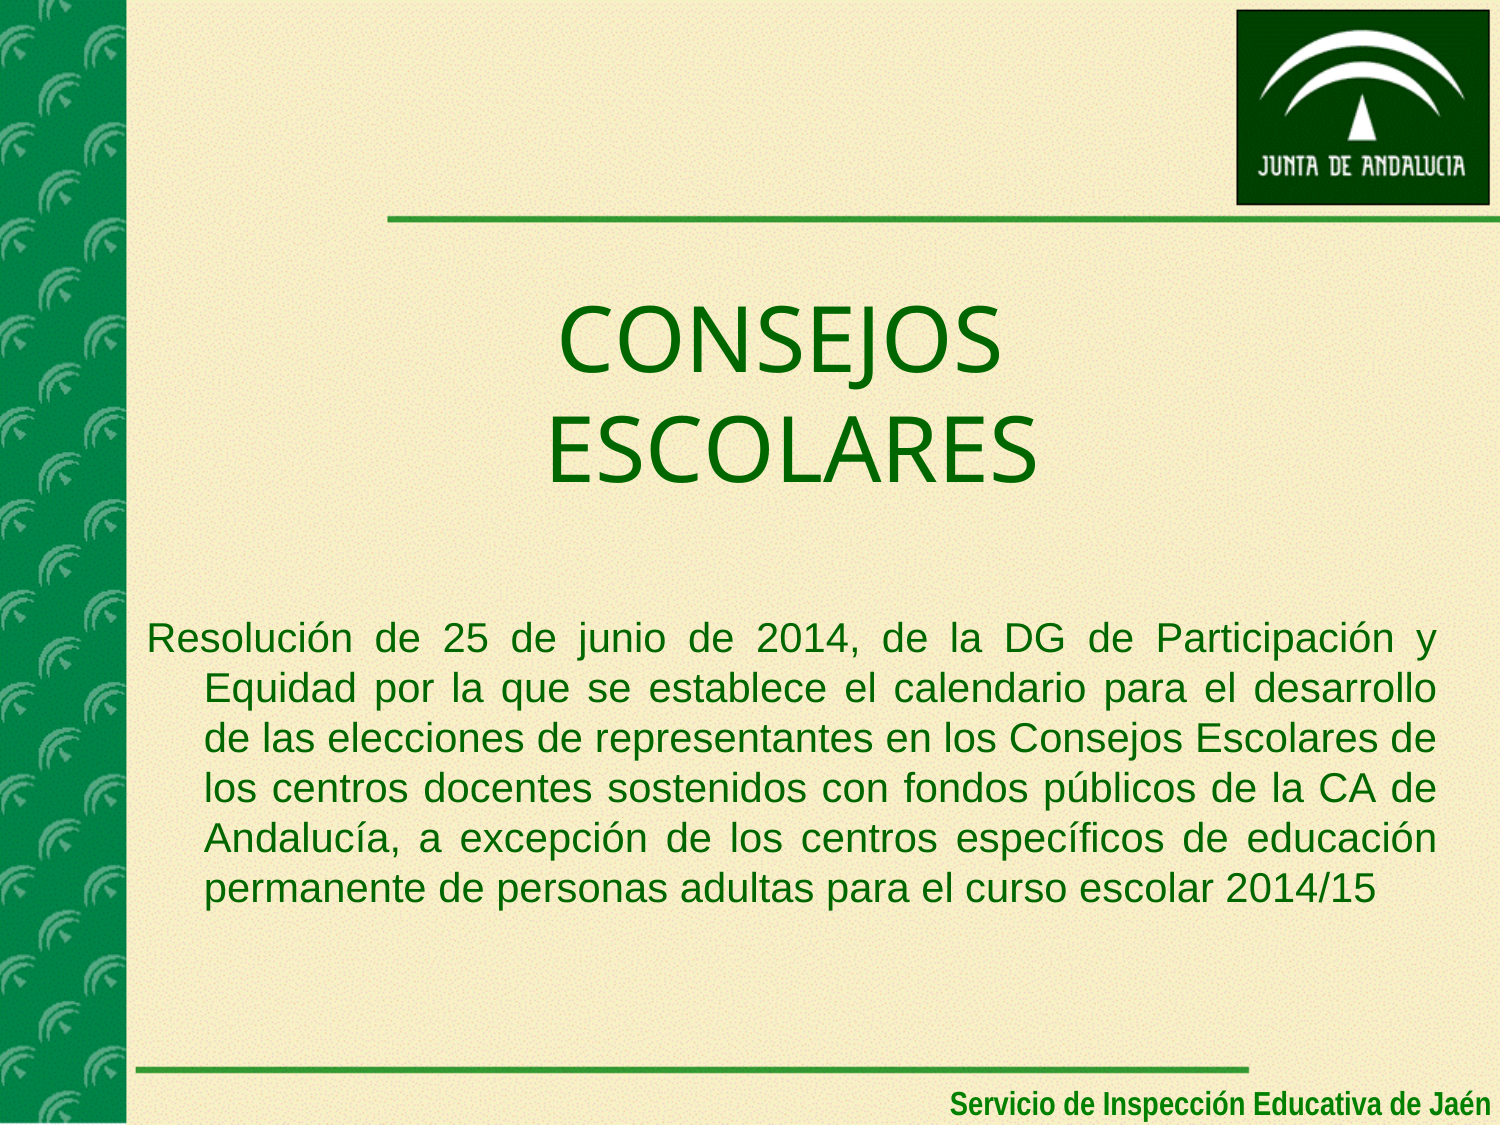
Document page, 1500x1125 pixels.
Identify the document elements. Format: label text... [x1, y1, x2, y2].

picture [0, 0, 1500, 1125]
text_box CONSEJOS ESCOLARES Resolución de 25 de junio de 2014, de la DG de Participación y Equidad por la que se establece el calendario para el desarrollo de las elecciones de representantes en los Consejos Escolares de los centros docentes sostenidos con fondos públicos de la CA de Andalucía, a excepción de los centros específicos de educación permanente de personas adultas para el curso escolar 2014/15 [129, 273, 1453, 1125]
text_box Servicio de Inspección Educativa de Jaén [934, 1073, 1500, 1125]
